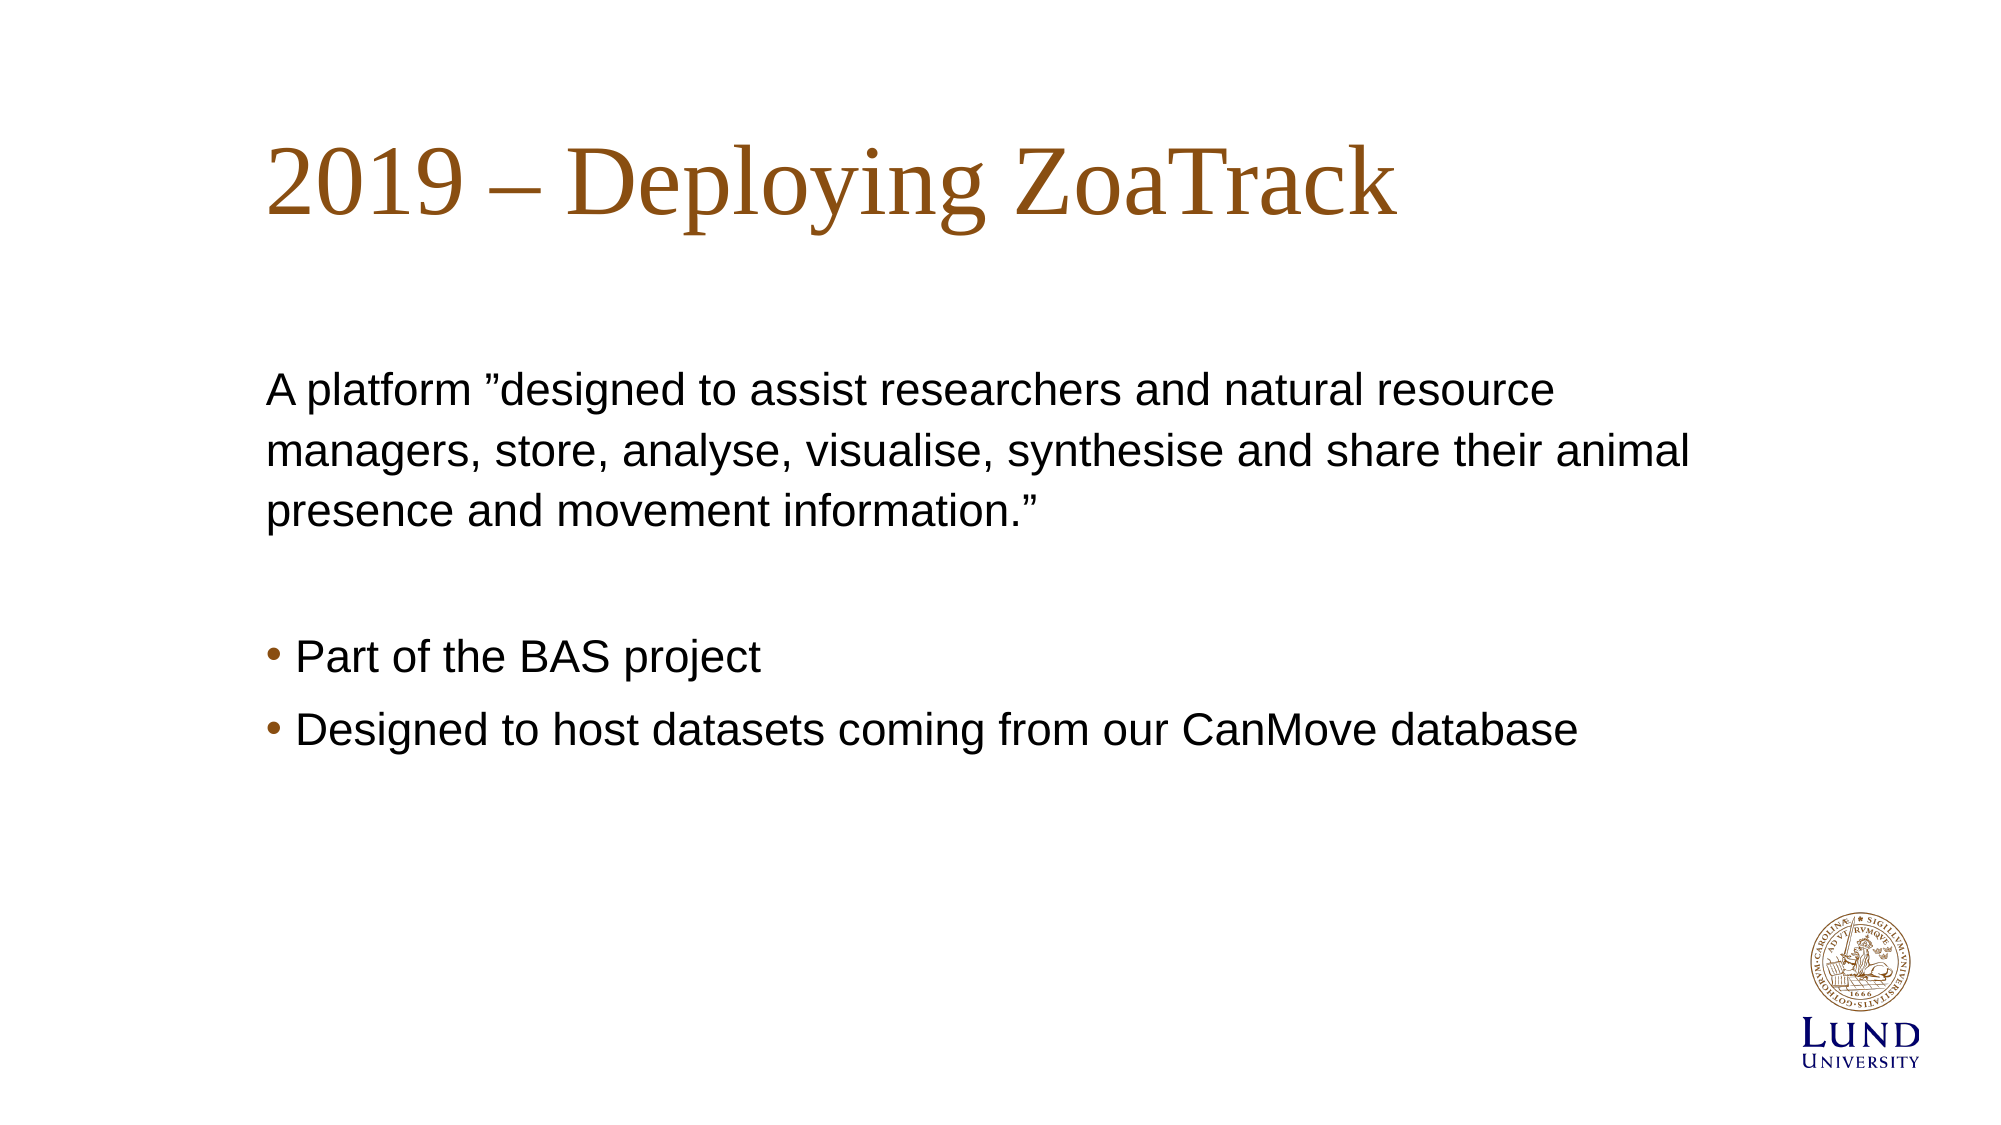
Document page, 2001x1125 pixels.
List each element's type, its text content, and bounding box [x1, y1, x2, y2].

list A platform ”designed to assist researchers and natural resource managers, store, analyse, visualise, synthesise and share their animal presence and movement information.” Part of the BAS project Designed to host datasets coming from our CanMove database [265, 354, 1713, 1004]
title 2019 – Deploying ZoaTrack [265, 94, 1713, 284]
